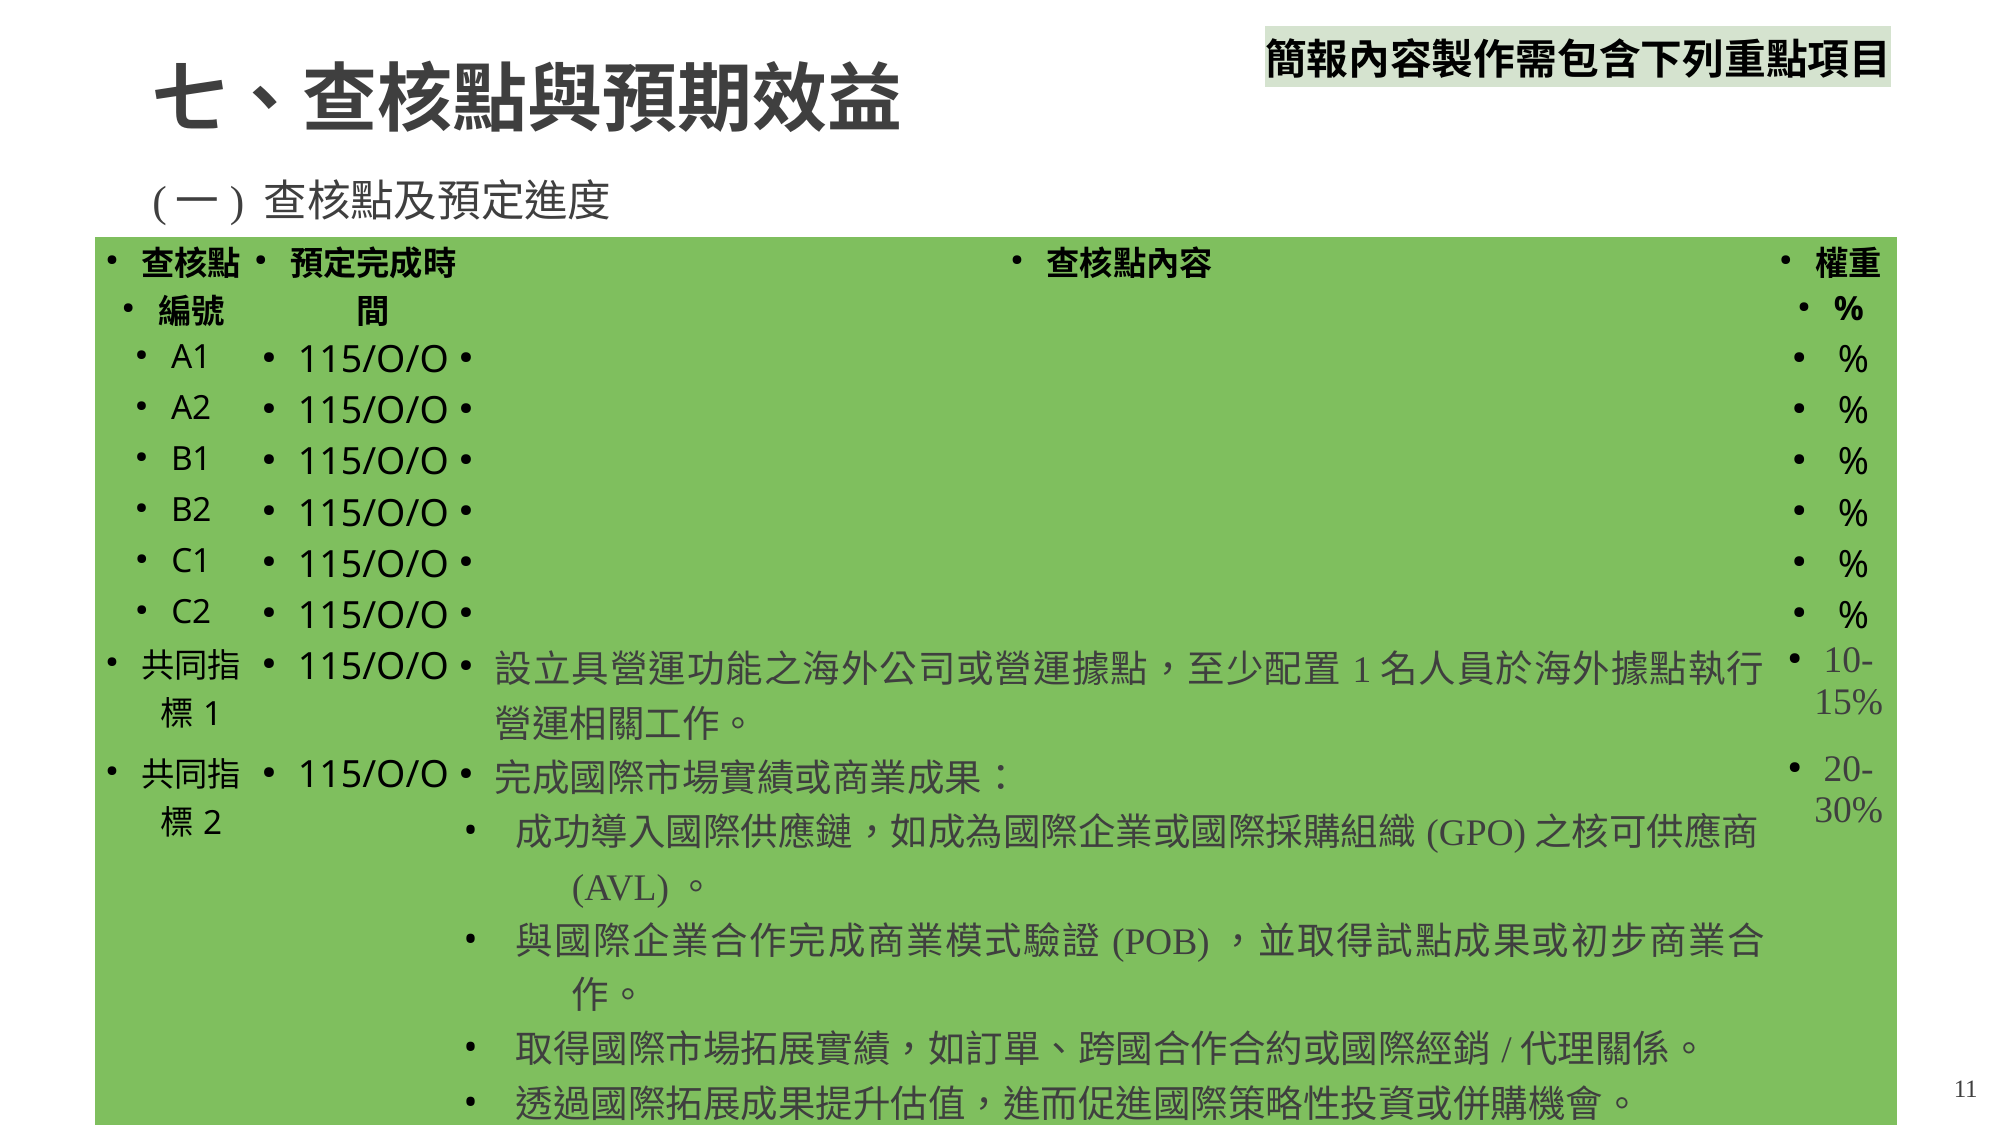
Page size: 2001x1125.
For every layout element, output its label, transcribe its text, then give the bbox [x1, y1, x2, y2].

table_cell B2 [95, 486, 252, 537]
table_cell % [1765, 486, 1897, 537]
table_cell 115/O/O [252, 384, 459, 435]
table_cell % [1765, 384, 1897, 435]
title 七、查核點與預期效益 [137, 49, 1863, 153]
table_header 查核點 編號 [95, 237, 252, 333]
text_box 簡報內容製作需包含下列重點項目 [1174, 26, 1983, 91]
table_cell A1 [95, 333, 252, 384]
table_cell 115/O/O [252, 748, 459, 1125]
table_cell 115/O/O [252, 588, 459, 639]
table_cell [459, 486, 1765, 537]
table_cell % [1765, 435, 1897, 486]
table_cell 115/O/O [252, 333, 459, 384]
text_box 11 [1931, 1062, 2000, 1113]
table_cell [459, 384, 1765, 435]
table_cell [459, 537, 1765, 588]
table_cell [459, 333, 1765, 384]
table_cell % [1765, 333, 1897, 384]
list (一) 查核點及預定進度 [137, 158, 1863, 237]
table_cell [459, 588, 1765, 639]
table_cell 共同指標1 [95, 639, 252, 748]
table_cell % [1765, 537, 1897, 588]
table_cell C1 [95, 537, 252, 588]
table_cell 20-30% [1765, 748, 1897, 1125]
table_cell % [1765, 588, 1897, 639]
table_cell 共同指標2 [95, 748, 252, 1125]
table_cell [459, 435, 1765, 486]
table_cell A2 [95, 384, 252, 435]
table_cell 115/O/O [252, 537, 459, 588]
table_cell 完成國際市場實績或商業成果： 成功導入國際供應鏈，如成為國際企業或國際採購組織(GPO)之核可供應商(AVL)。 與國際企業合作完成商業模式驗證(POB)，並取得試點成果或初步商業合作。 取得國際市場拓展實績，如訂單、跨國合作合約或國際經銷/代理關係。 透過國際拓展成果提升估值，進而促進國際策略性投資或併購機會。 [459, 748, 1765, 1125]
table_cell 115/O/O [252, 639, 459, 748]
table_cell 10-15% [1765, 639, 1897, 748]
table_cell 設立具營運功能之海外公司或營運據點，至少配置1名人員於海外據點執行營運相關工作。 [459, 639, 1765, 748]
table_header 查核點內容 [459, 237, 1765, 333]
table_cell 115/O/O [252, 435, 459, 486]
table_cell C2 [95, 588, 252, 639]
table_cell 115/O/O [252, 486, 459, 537]
table_cell B1 [95, 435, 252, 486]
table_header 預定完成時間 [252, 237, 459, 333]
table_header 權重 % [1765, 237, 1897, 333]
